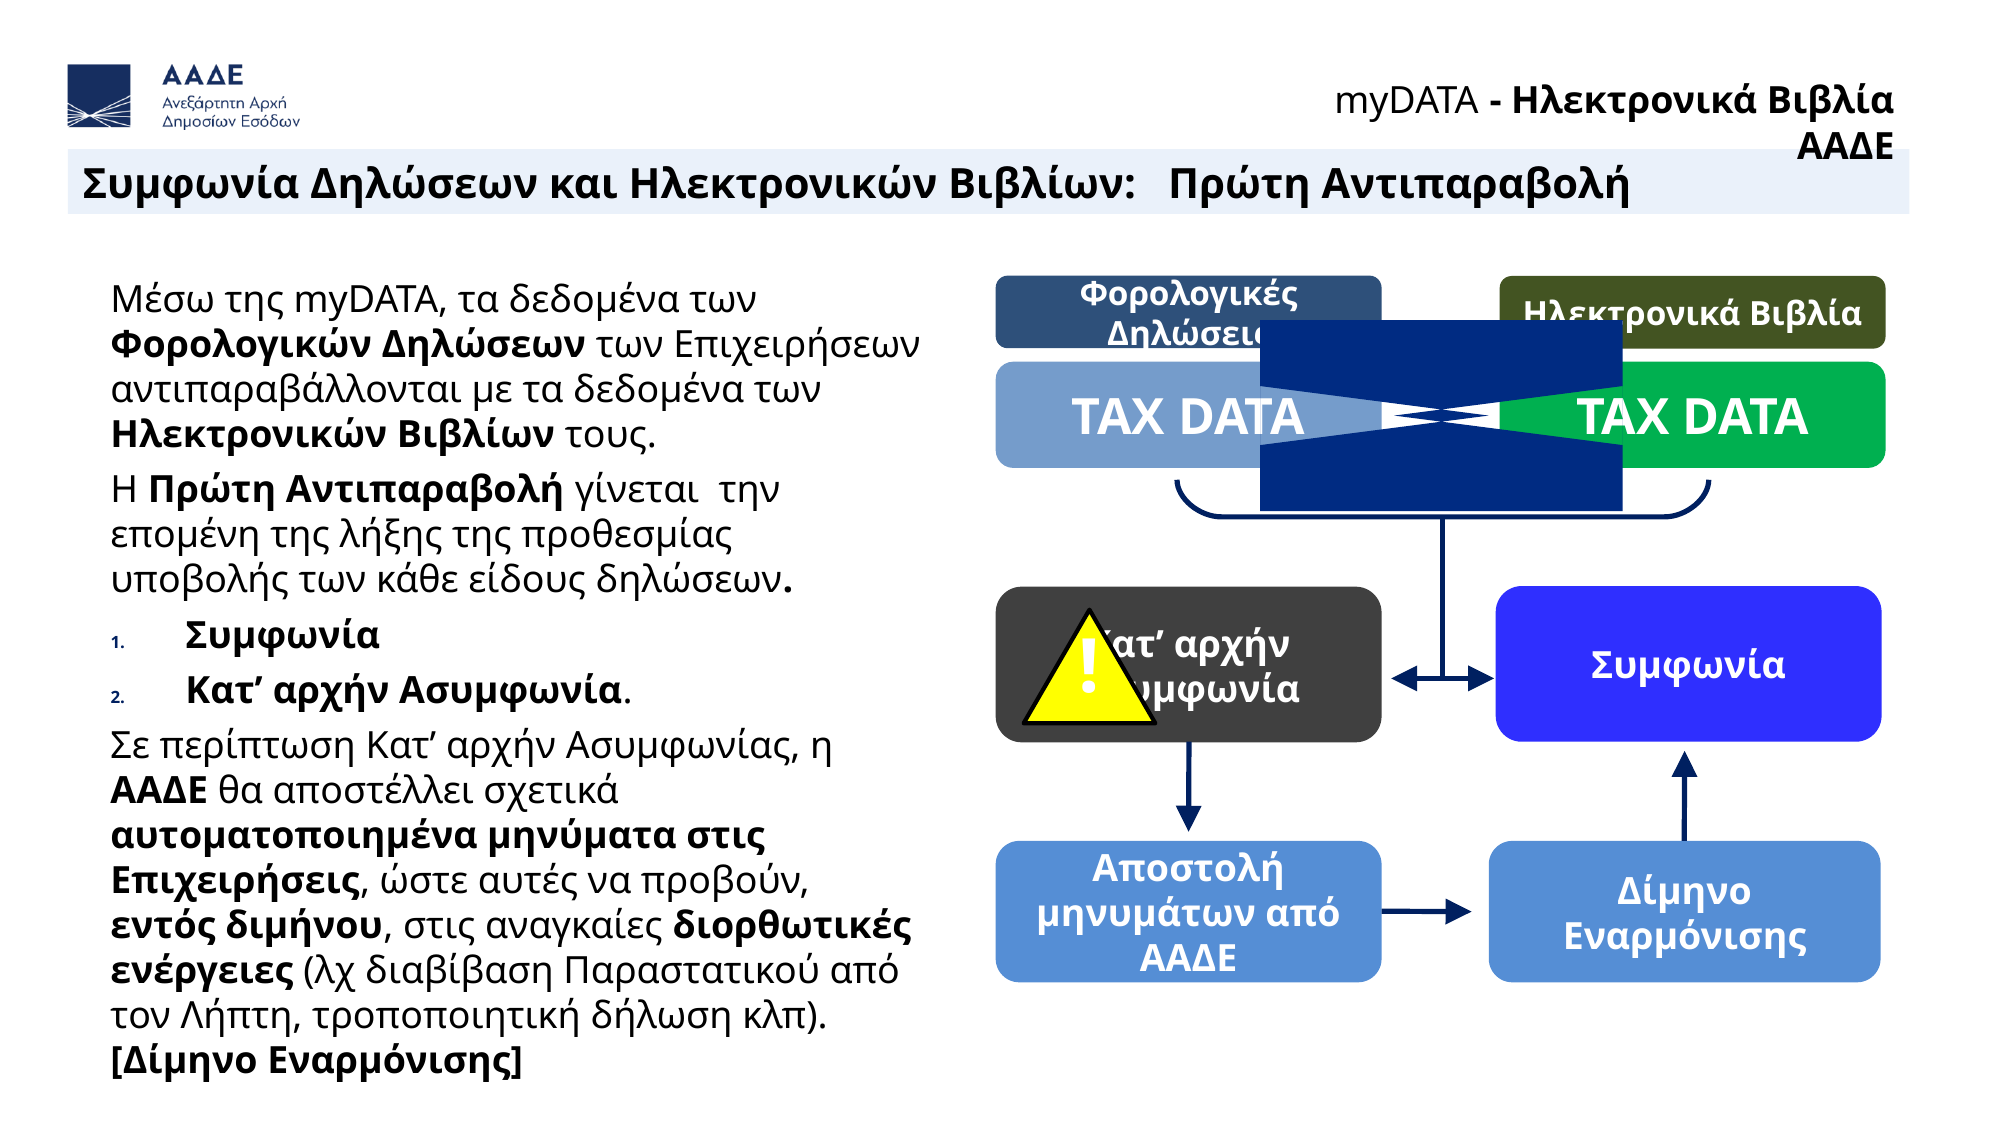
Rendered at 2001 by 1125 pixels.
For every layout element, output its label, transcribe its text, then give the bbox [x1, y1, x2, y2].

text_box Συμφωνία Δηλώσεων και Ηλεκτρονικών Βιβλίων: Πρώτη Αντιπαραβολή [67, 149, 1910, 214]
text_box TAX DATA [995, 361, 1260, 468]
text_box Κατ’ αρχήν Ασυμφωνία [995, 586, 1382, 743]
text_box Μέσω της myDATA, τα δεδομένα των Φορολογικών Δηλώσεων των Επιχειρήσεων αντιπαραβάλλονται με τα δεδομένα των Ηλεκτρονικών Βιβλίων τους. Η Πρώτη Αντιπαραβολή γίνεται την επομένη της λήξης της προθεσμίας υποβολής των κάθε είδους δηλώσεων. Συμφωνία Κατ’ αρχήν Ασυμφωνία. Σε περίπτωση Κατ’ αρχήν Ασυμφωνίας, η ΑΑΔΕ θα αποστέλλει σχετικά αυτοματοποιημένα μηνύματα στις Επιχειρήσεις, ώστε αυτές να προβούν, εντός διμήνου, στις αναγκαίες διορθωτικές ενέργειες (λχ διαβίβαση Παραστατικού από τον Λήπτη, τροποποιητική δήλωση κλπ). [Δίμηνο Εναρμόνισης] [95, 267, 936, 1089]
text_box Ηλεκτρονικά Βιβλία [1499, 275, 1886, 349]
text_box Συμφωνία [1495, 586, 1882, 742]
text_box TAX DATA [1261, 387, 1382, 444]
picture [67, 64, 304, 130]
text_box [1260, 320, 1623, 512]
text_box ! [1023, 609, 1156, 724]
text_box Δίμηνο Εναρμόνισης [1488, 840, 1881, 983]
text_box TAX DATA [1499, 387, 1622, 444]
text_box myDATA - Ηλεκτρονικά Βιβλία ΑΑΔΕ [1271, 64, 1910, 175]
text_box Αποστολή μηνυμάτων από ΑΑΔΕ [995, 840, 1382, 983]
text_box TAX DATA [1623, 361, 1886, 468]
text_box Φορολογικές Δηλώσεις [995, 275, 1382, 349]
